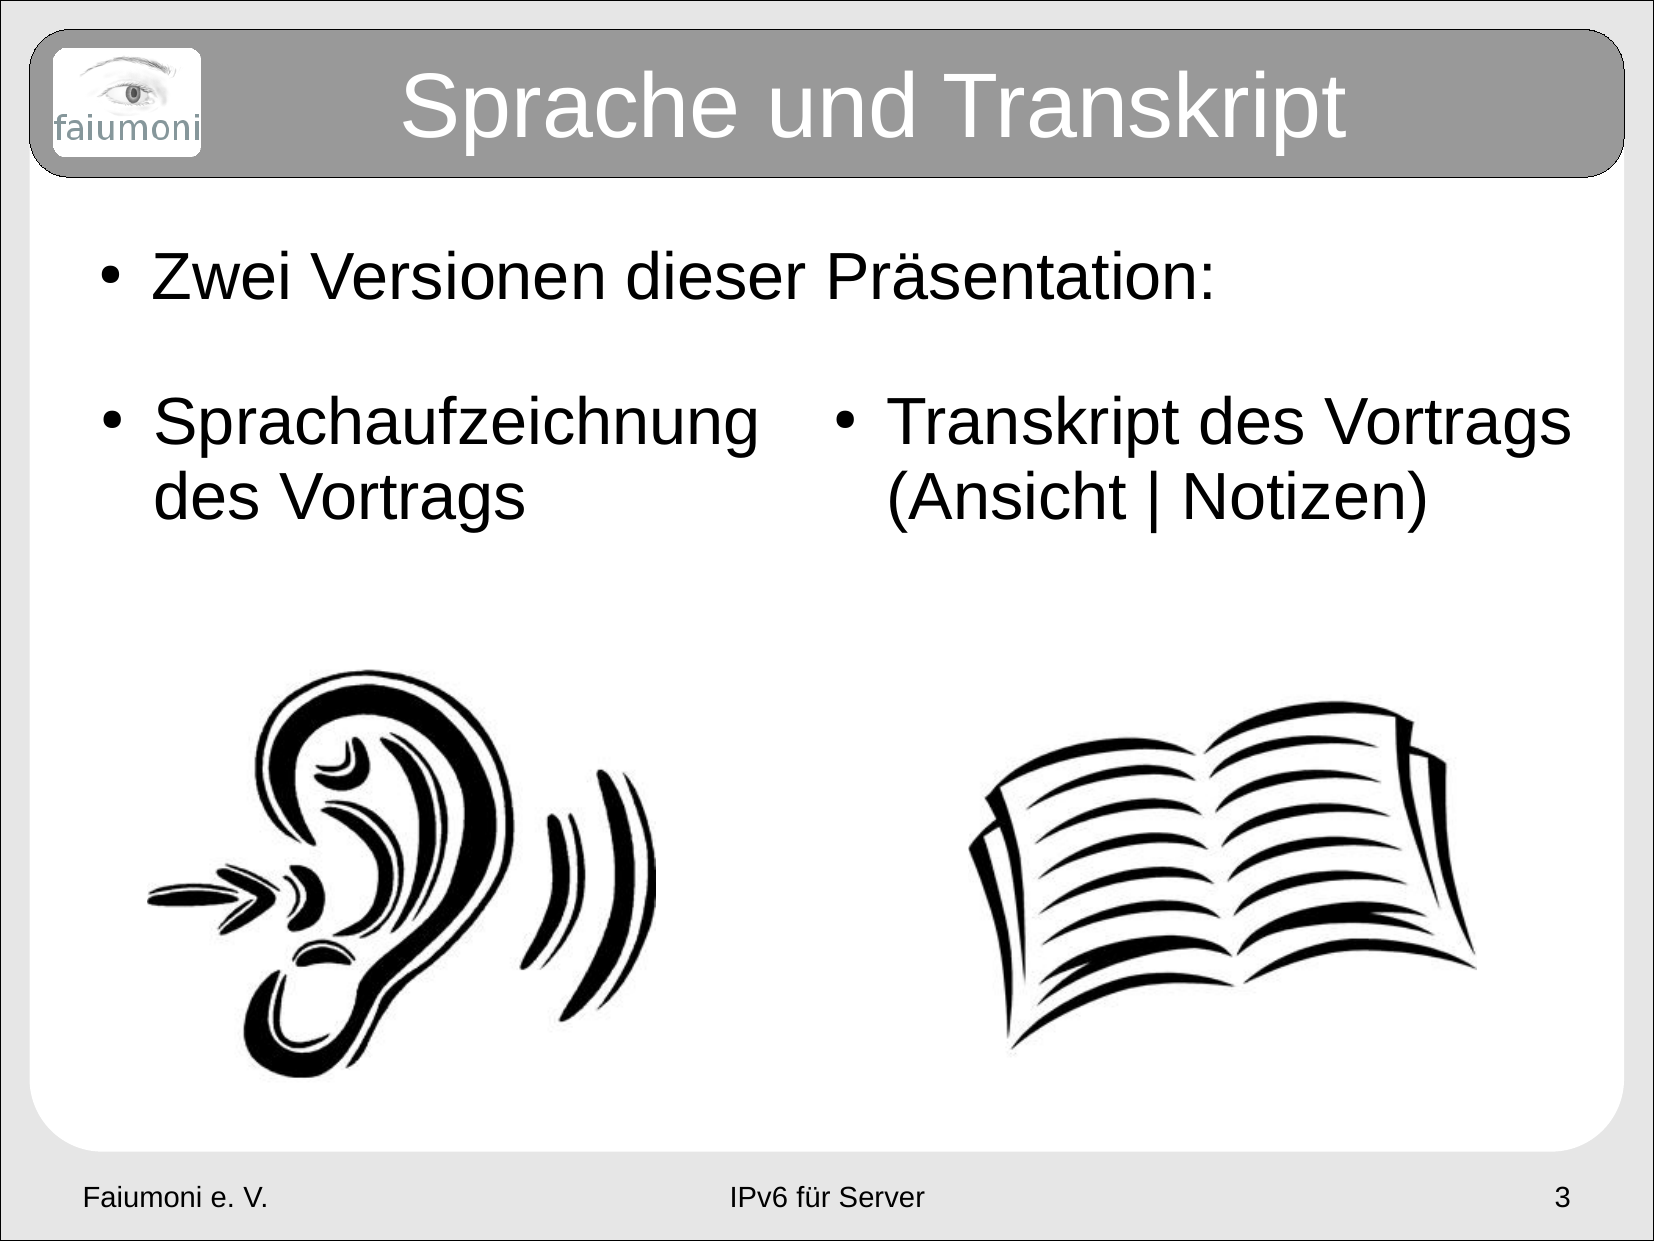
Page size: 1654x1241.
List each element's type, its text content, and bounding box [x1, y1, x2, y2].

picture [53, 48, 129, 157]
title Sprache und Transkript [129, 2, 1619, 210]
picture [147, 620, 656, 1128]
list Sprachaufzeichnung des Vortrags [82, 502, 809, 1109]
list Zwei Versionen dieser Präsentation: [81, 238, 1530, 502]
list Transkript des Vortrags (Ansicht | Notizen) [815, 383, 1595, 1109]
picture [968, 620, 1477, 1128]
